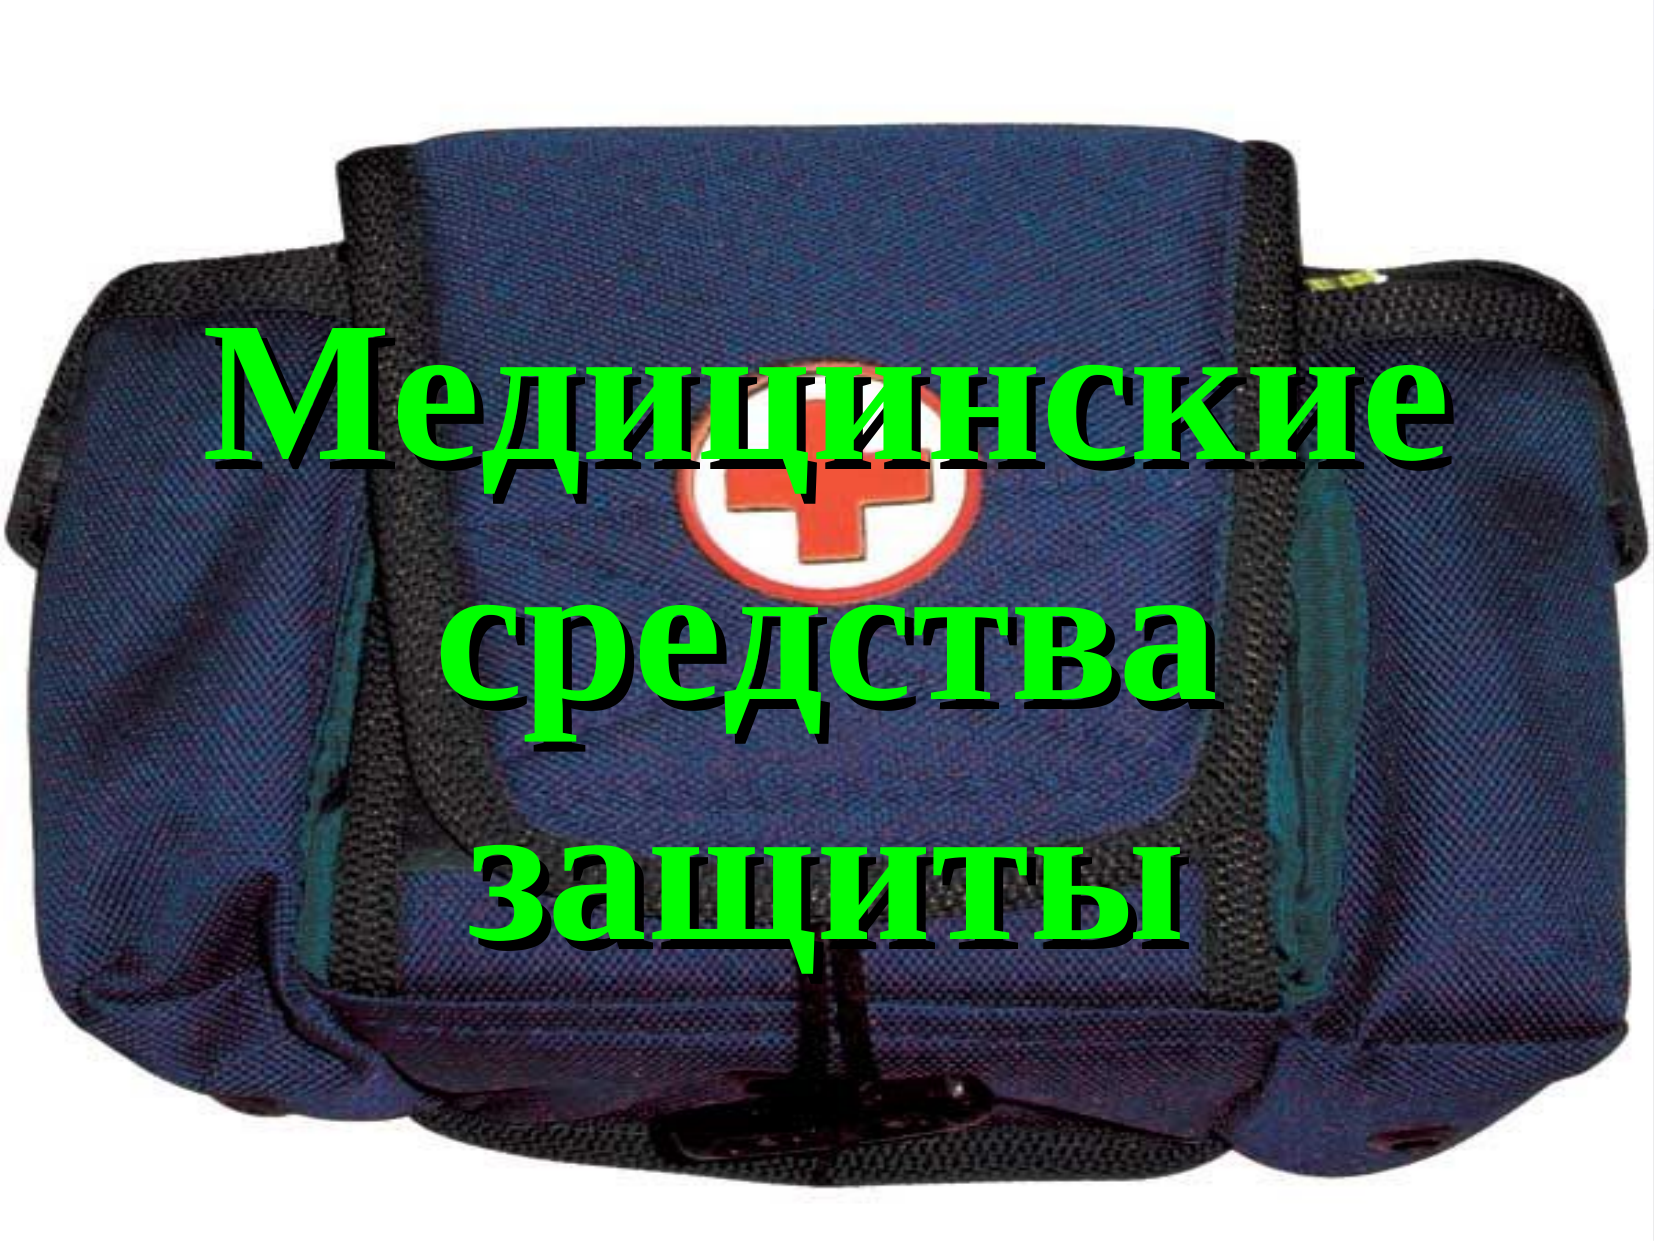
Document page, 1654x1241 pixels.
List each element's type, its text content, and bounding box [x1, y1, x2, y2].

subtitle Медицинские средства защиты [0, 0, 1654, 1241]
